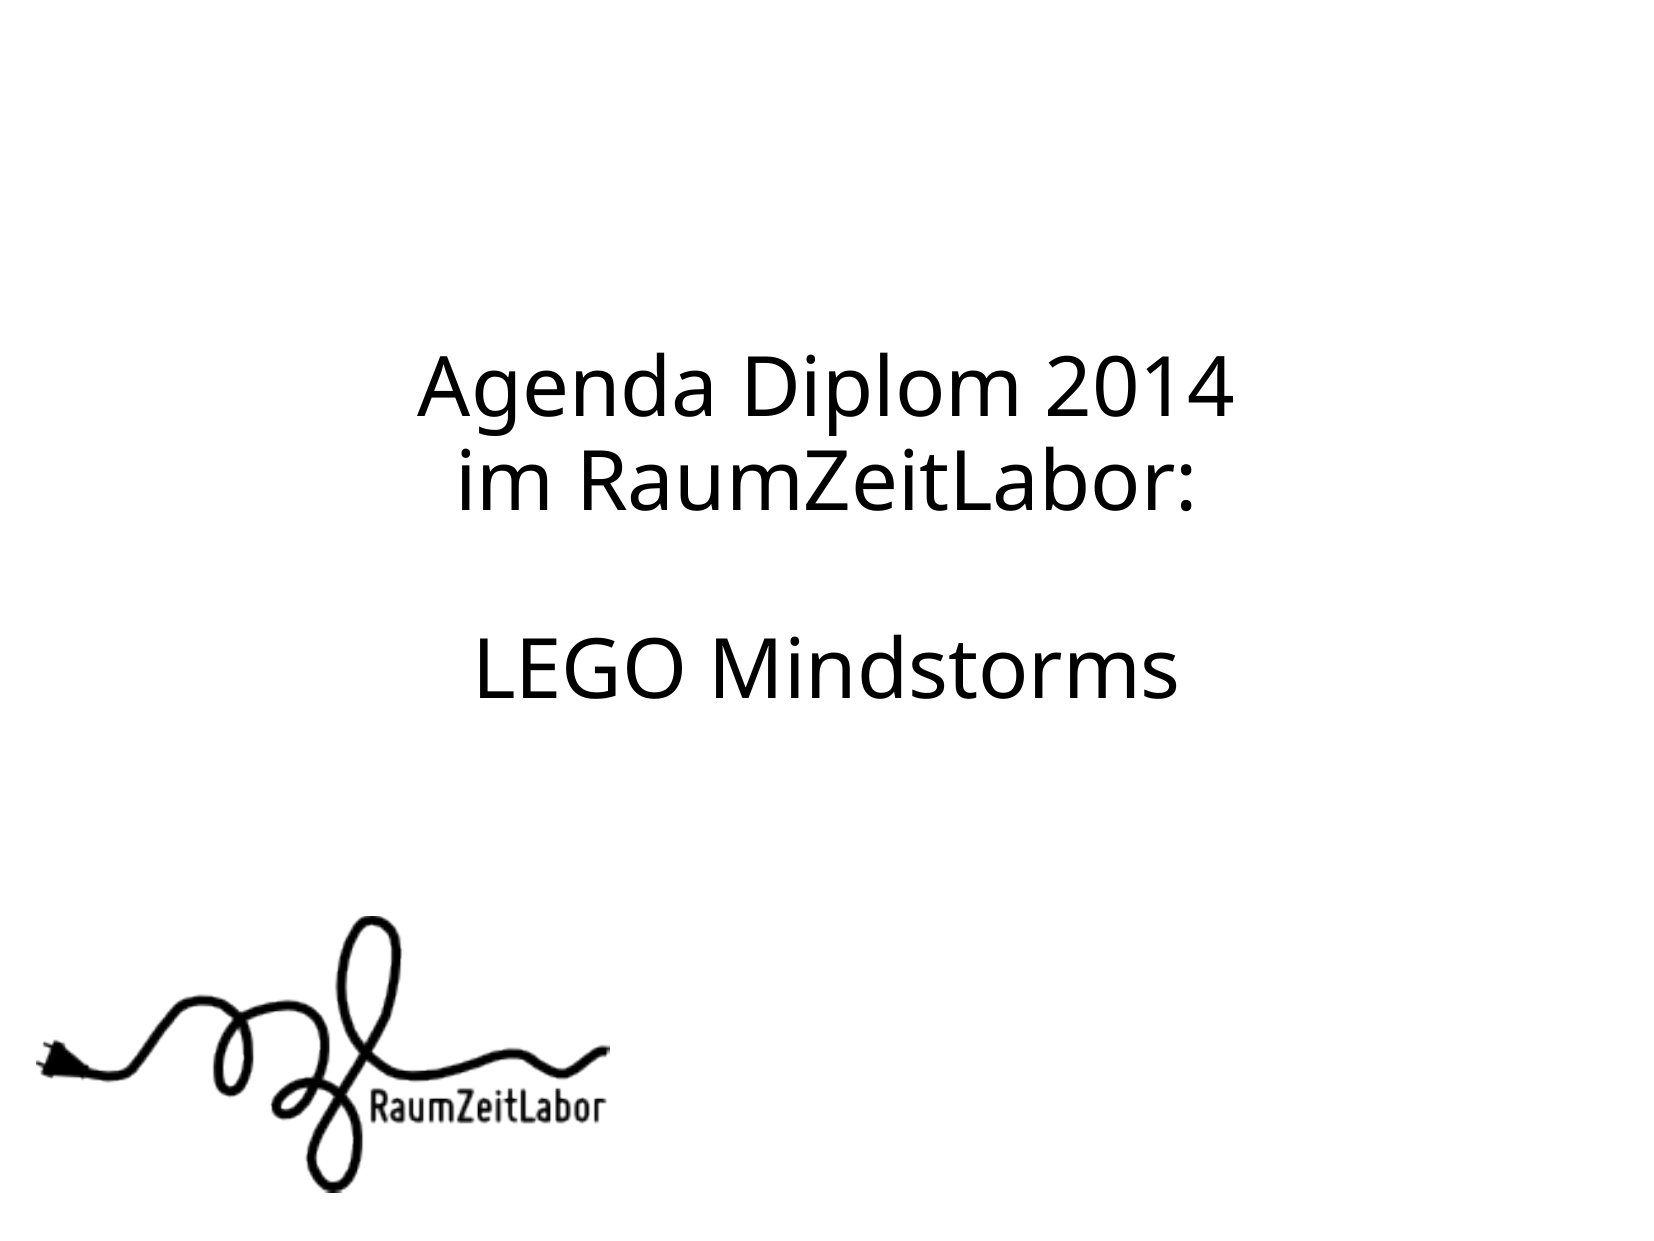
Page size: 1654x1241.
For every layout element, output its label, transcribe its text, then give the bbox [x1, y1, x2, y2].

picture [36, 916, 610, 1193]
subtitle Agenda Diplom 2014 im RaumZeitLabor: LEGO Mindstorms [82, 213, 1571, 934]
